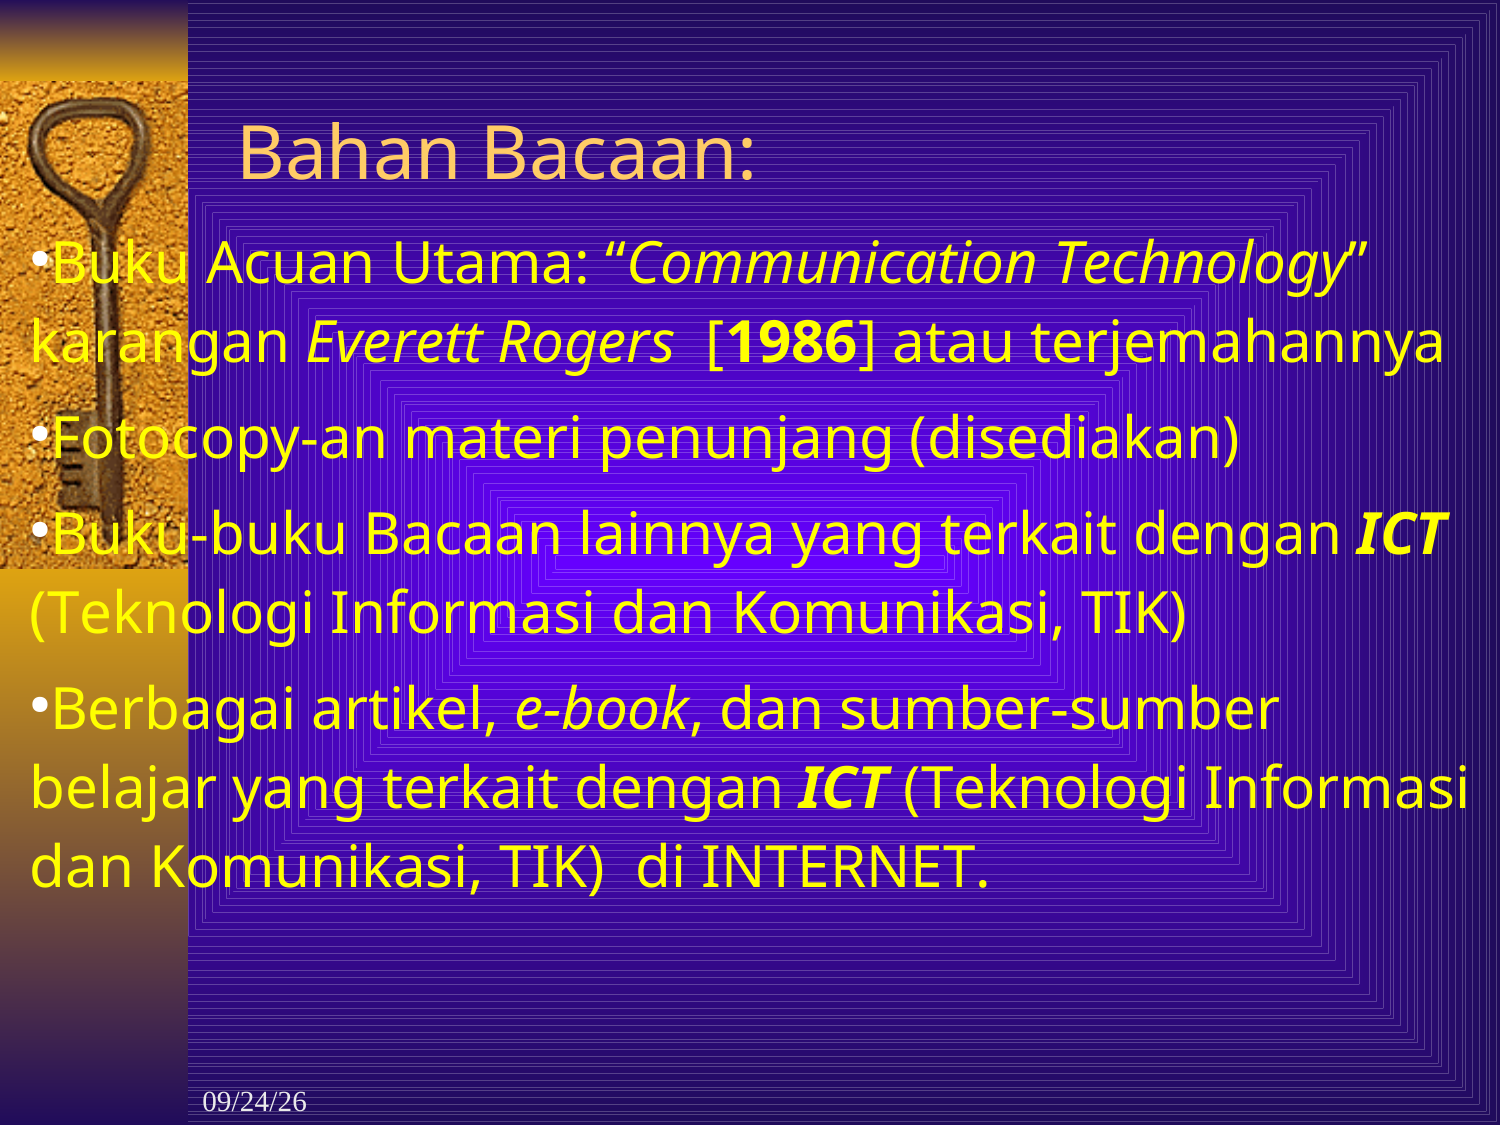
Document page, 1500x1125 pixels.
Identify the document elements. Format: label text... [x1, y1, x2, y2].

list Buku Acuan Utama: “Communication Technology” karangan Everett Rogers [1986] atau terjemahannya Fotocopy-an materi penunjang (disediakan) Buku-buku Bacaan lainnya yang terkait dengan ICT (Teknologi Informasi dan Komunikasi, TIK) Berbagai artikel, e-book, dan sumber-sumber belajar yang terkait dengan ICT (Teknologi Informasi dan Komunikasi, TIK) di INTERNET. [29, 220, 1476, 884]
title Bahan Bacaan: [236, 59, 1500, 243]
picture [0, 81, 188, 569]
